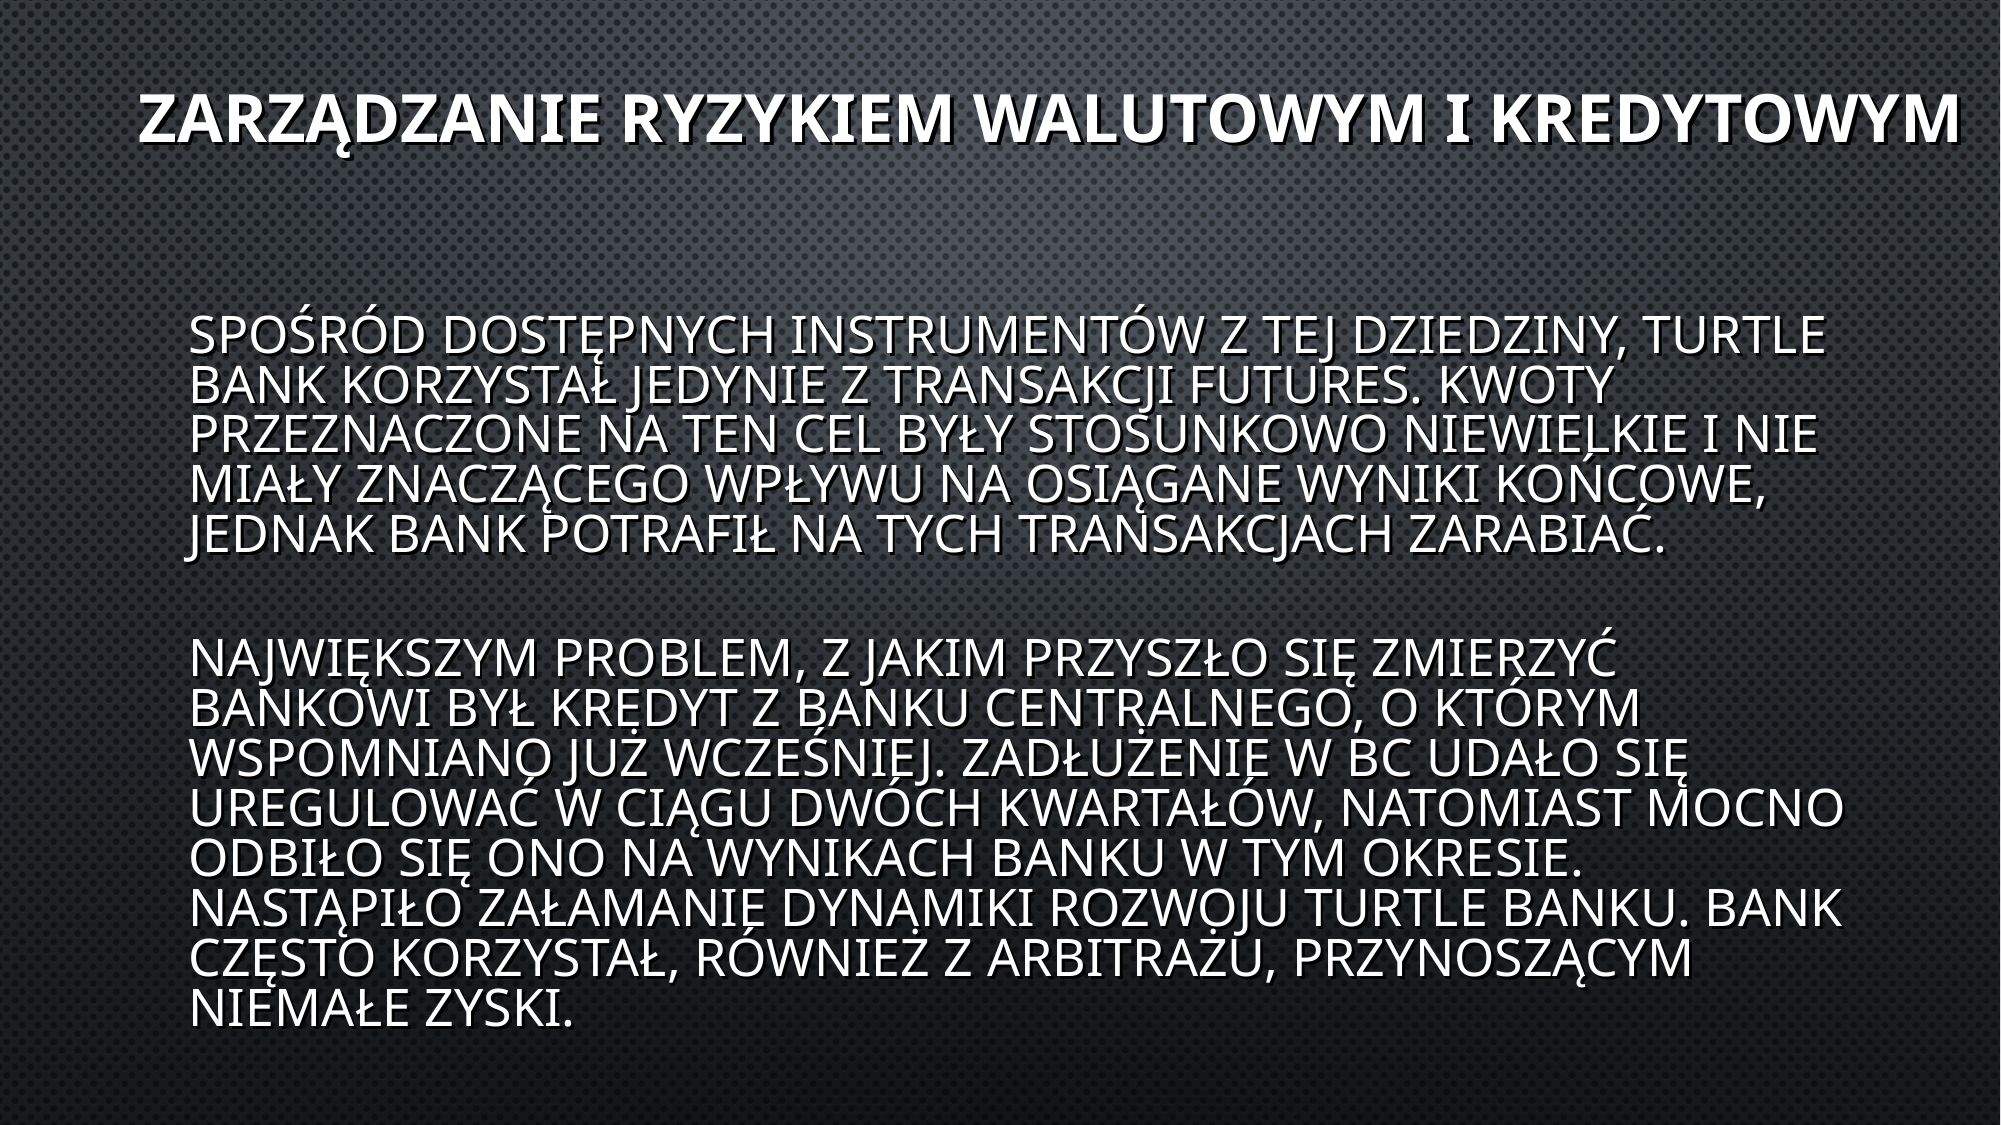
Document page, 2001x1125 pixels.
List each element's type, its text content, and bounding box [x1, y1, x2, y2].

list Spośród dostępnych instrumentów z tej dziedziny, Turtle Bank korzystał jedynie z transakcji futures. Kwoty przeznaczone na ten cel były stosunkowo niewielkie i nie miały znaczącego wpływu na osiągane wyniki końcowe, jednak bank potrafił na tych transakcjach zarabiać. Największym problem, z jakim przyszło się zmierzyć bankowi był kredyt z banku centralnego, o którym wspomniano już wcześniej. Zadłużenie w BC udało się uregulować w ciągu dwóch kwartałów, natomiast mocno odbiło się ono na wynikach banku w tym okresie. Nastąpiło załamanie dynamiki rozwoju Turtle Banku. Bank często korzystał, również z arbitrażu, przynoszącym niemałe zyski. [173, 305, 1887, 1046]
title Zarządzanie ryzykiem walutowym i kredytowym [123, 0, 2000, 272]
